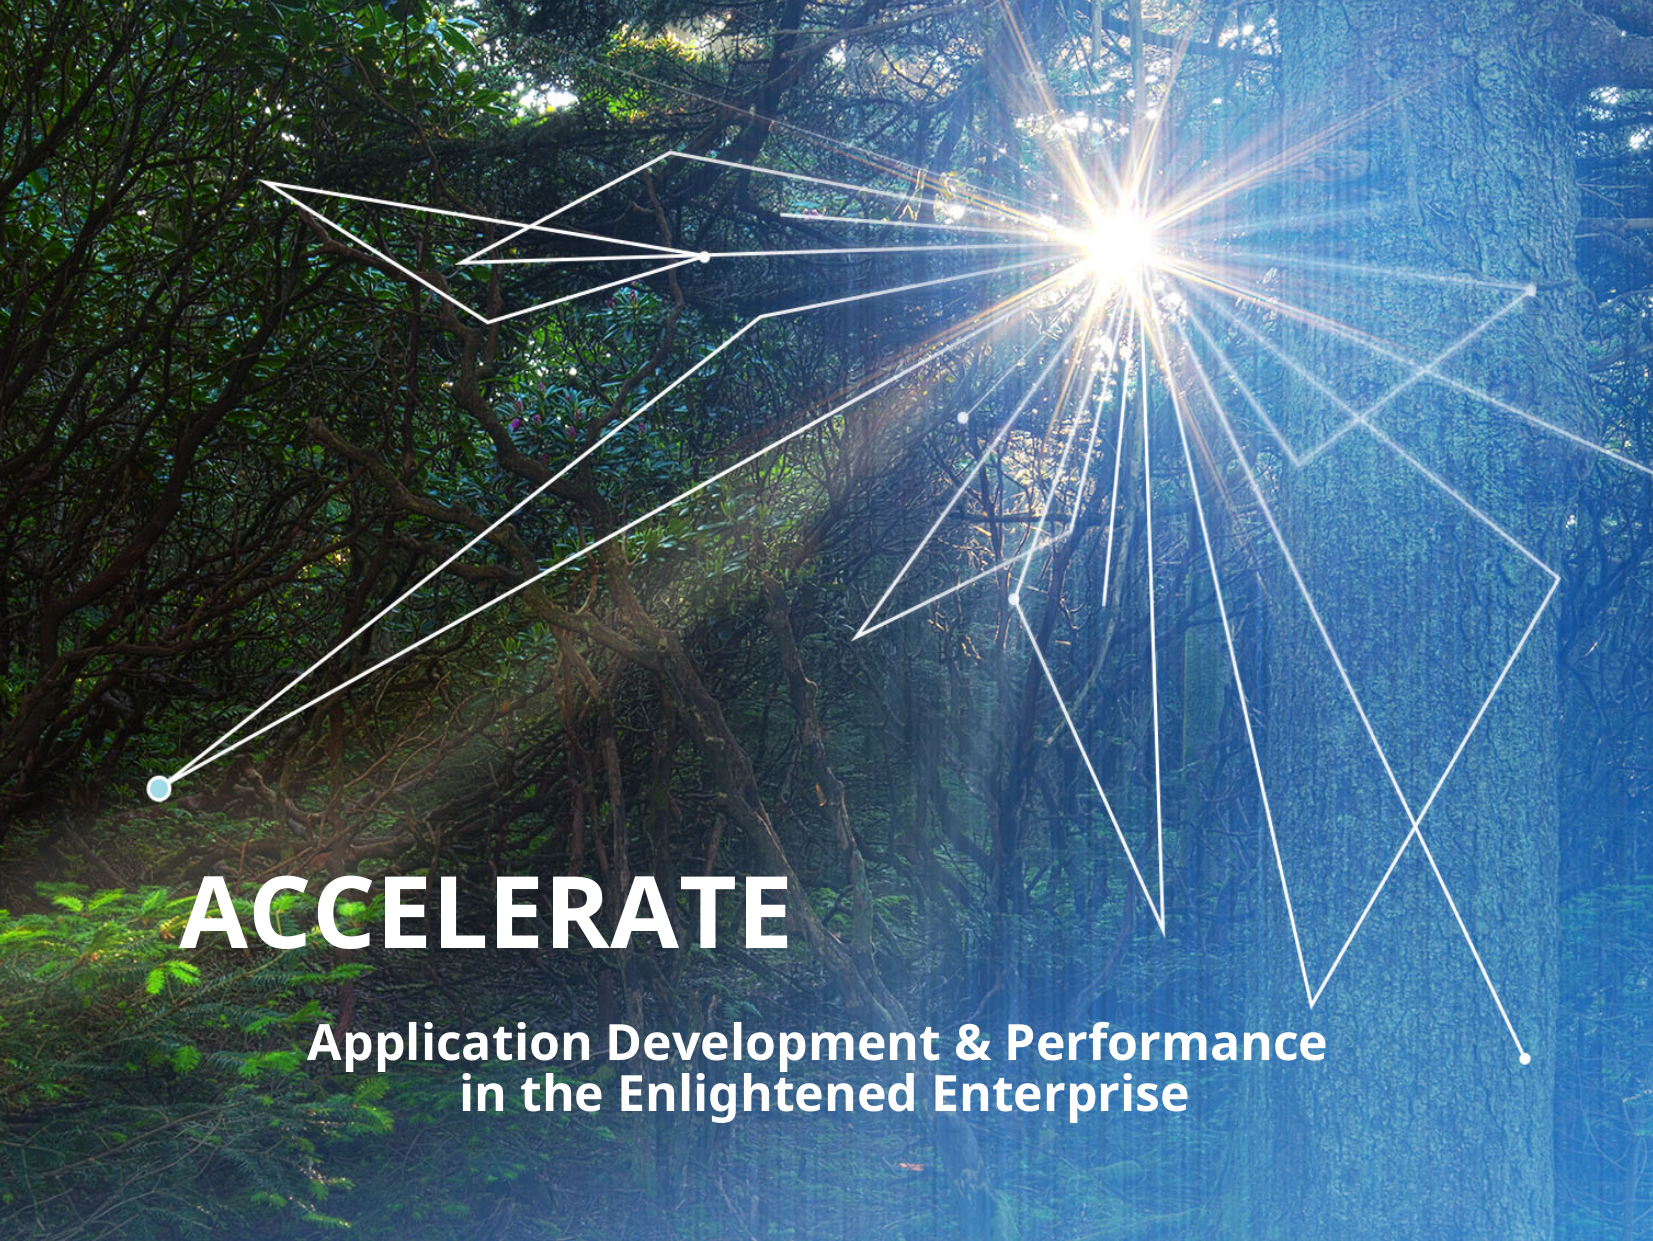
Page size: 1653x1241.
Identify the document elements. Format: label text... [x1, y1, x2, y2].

picture [0, 0, 1653, 1241]
text_box ACCELERATE Application Development & Performance in the Enlightened Enterprise [165, 859, 1486, 1217]
